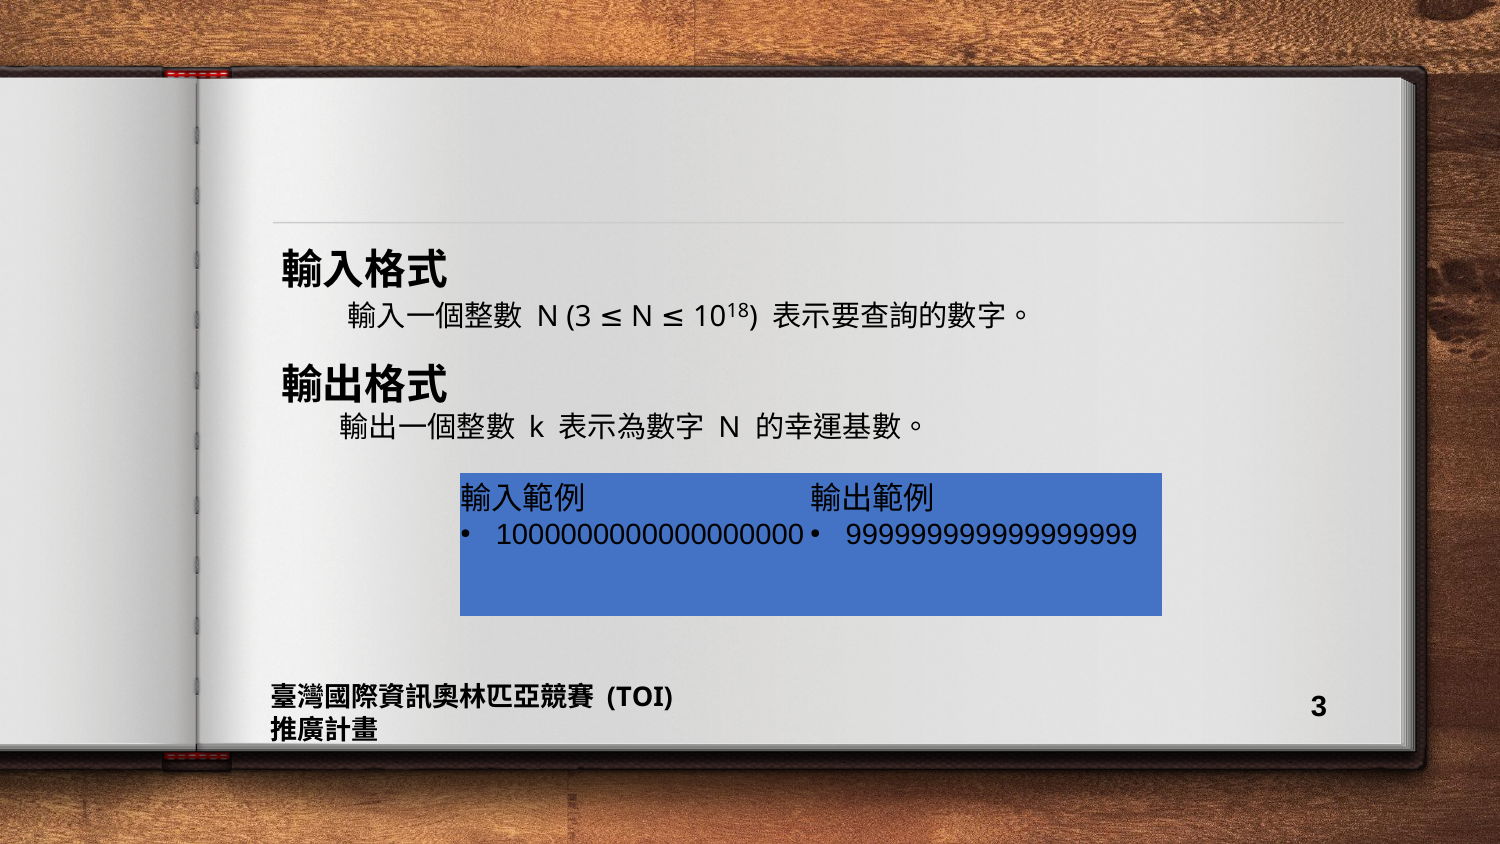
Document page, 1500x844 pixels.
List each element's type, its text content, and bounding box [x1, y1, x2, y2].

text_box 輸出格式 輸出一個整數 k 表示為數字 N 的幸運基數。 [266, 351, 1368, 456]
text_box 輸入格式 輸入一個整數 N (3 ≤ N ≤ 1018) 表示要查詢的數字。 [266, 235, 1356, 351]
text_box 輸入格式 輸入一個整數 N (3 ≤ N ≤ 1018) 表示要查詢的數字。 [266, 456, 1356, 515]
table_header 輸入範例 1000000000000000000 [460, 473, 810, 616]
text_box [1295, 672, 1386, 737]
table_header 輸出範例 999999999999999999 [810, 473, 1162, 616]
